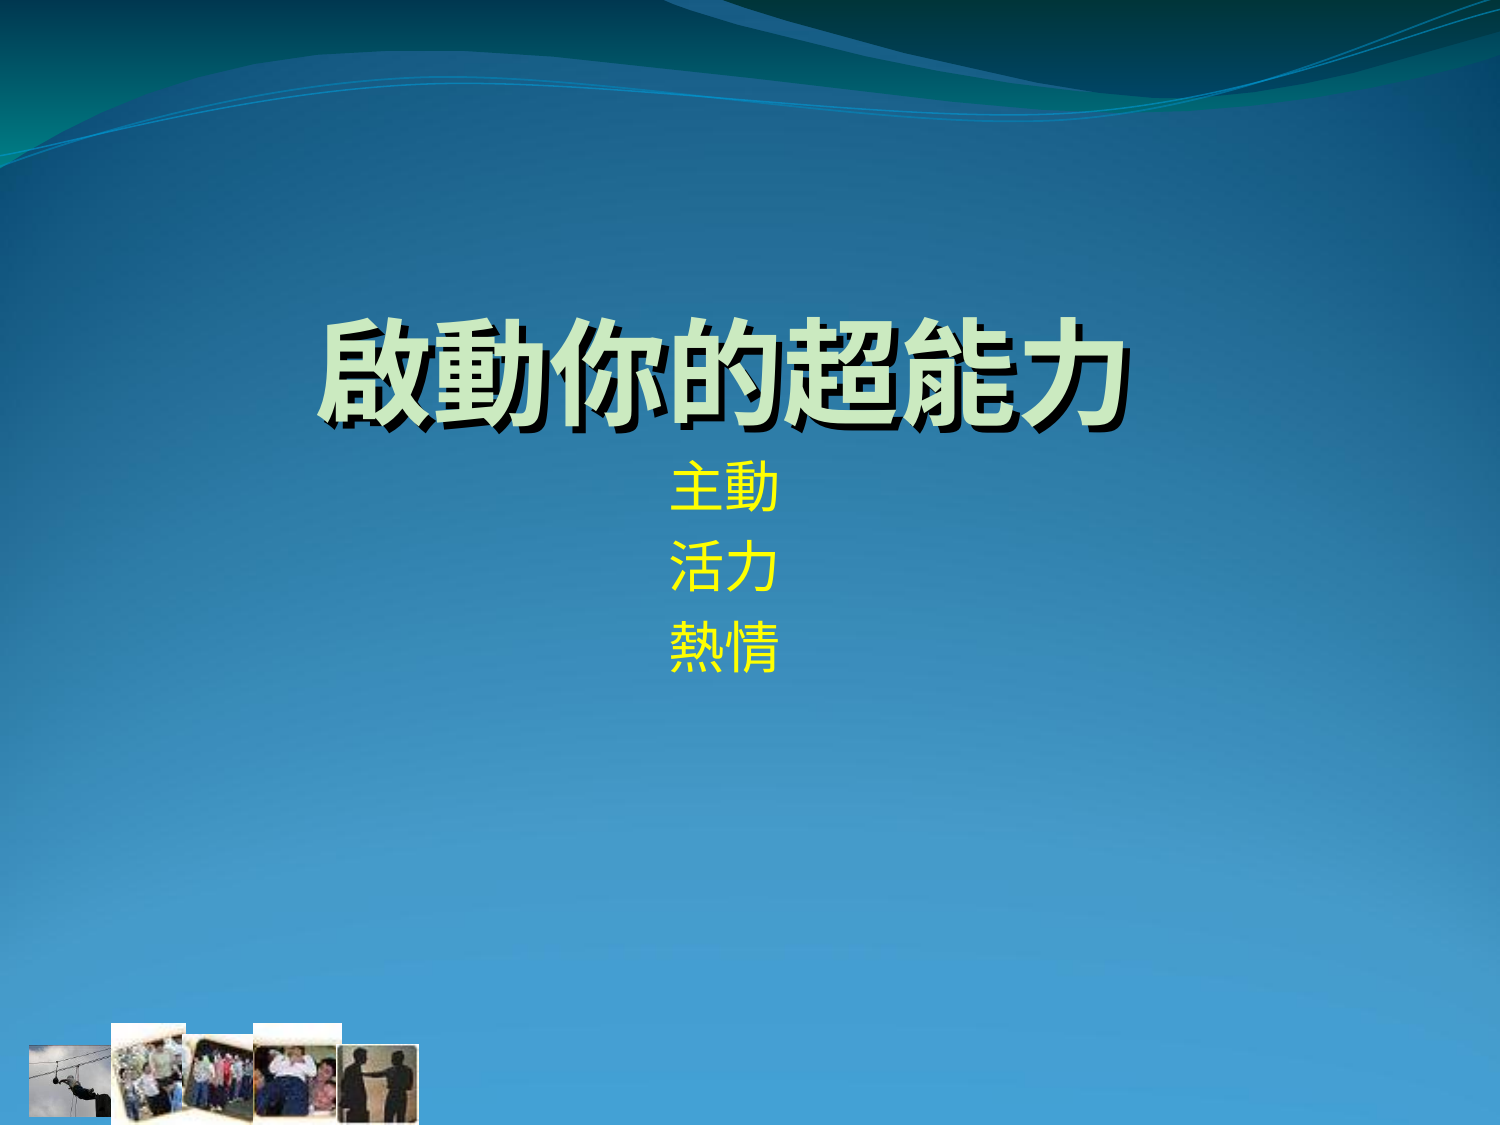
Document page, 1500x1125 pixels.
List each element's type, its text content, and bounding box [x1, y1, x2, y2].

title 啟動你的超能力 [76, 149, 1352, 373]
list 主動 活力 熱情 [76, 420, 1352, 669]
